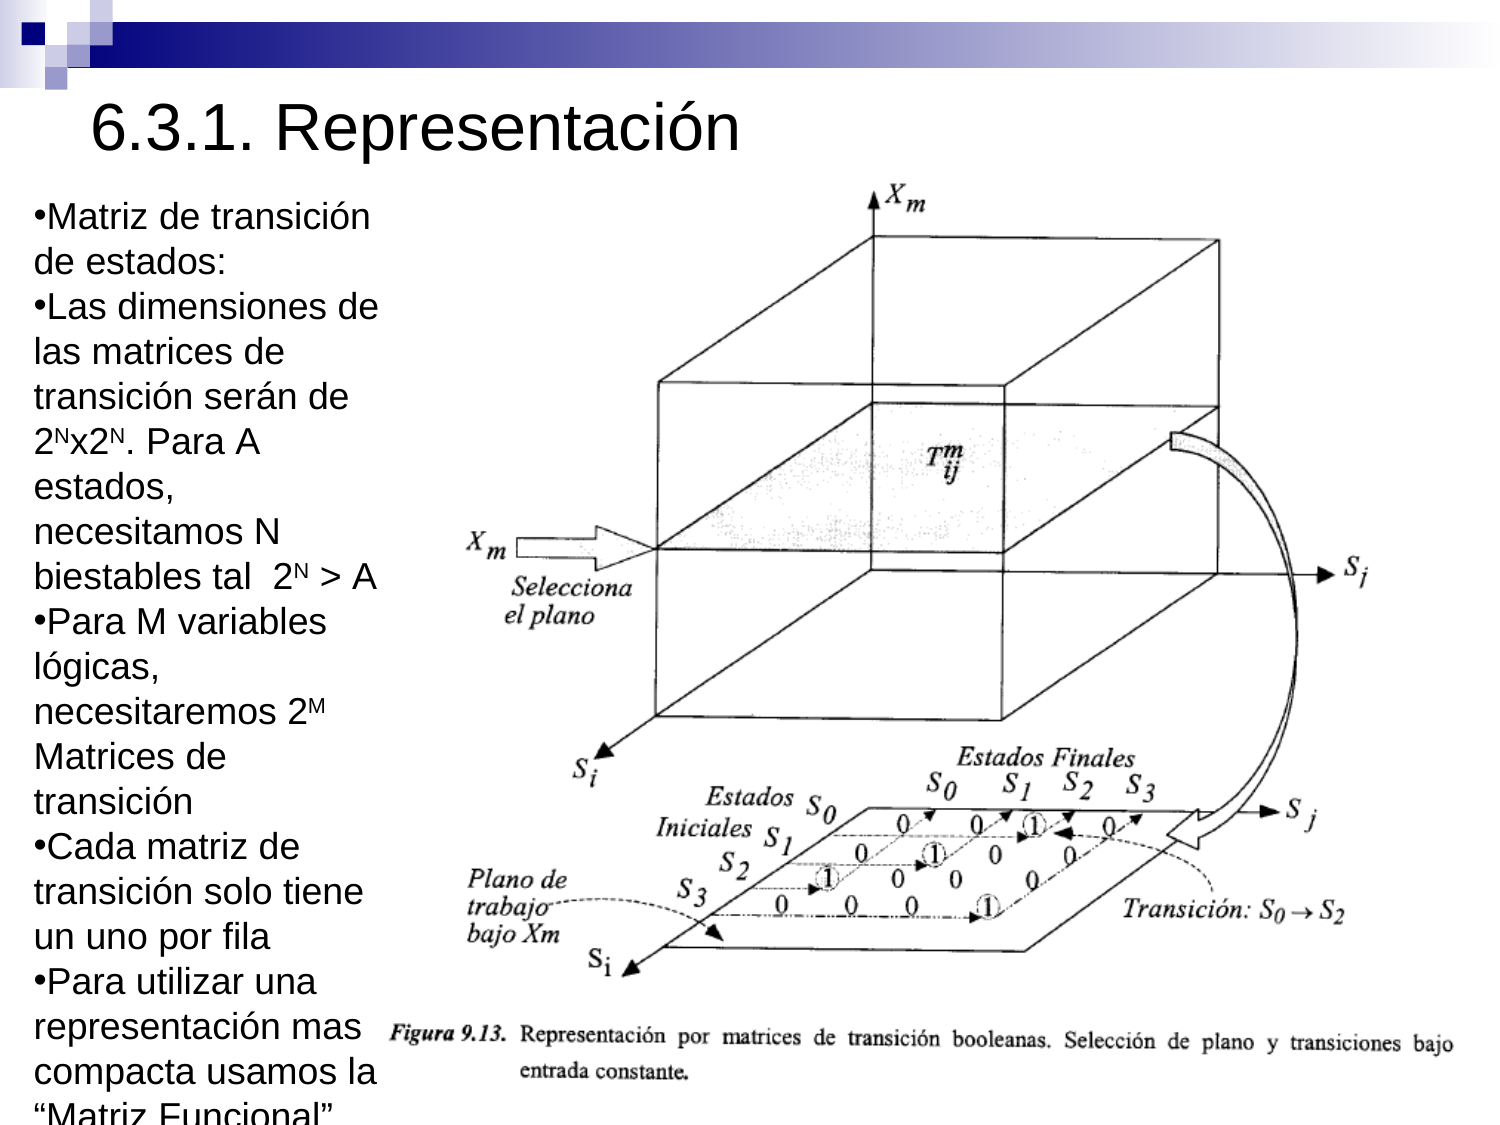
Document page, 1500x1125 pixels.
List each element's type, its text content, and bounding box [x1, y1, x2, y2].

picture [352, 172, 1490, 1083]
title 6.3.1. Representación [75, 75, 1426, 173]
text_box Matriz de transición de estados: Las dimensiones de las matrices de transición serán de 2Nx2N. Para A estados, necesitamos N biestables tal 2N > A Para M variables lógicas, necesitaremos 2M Matrices de transición Cada matriz de transición solo tiene un uno por fila Para utilizar una representación mas compacta usamos la “Matriz Funcional” [18, 184, 409, 1125]
